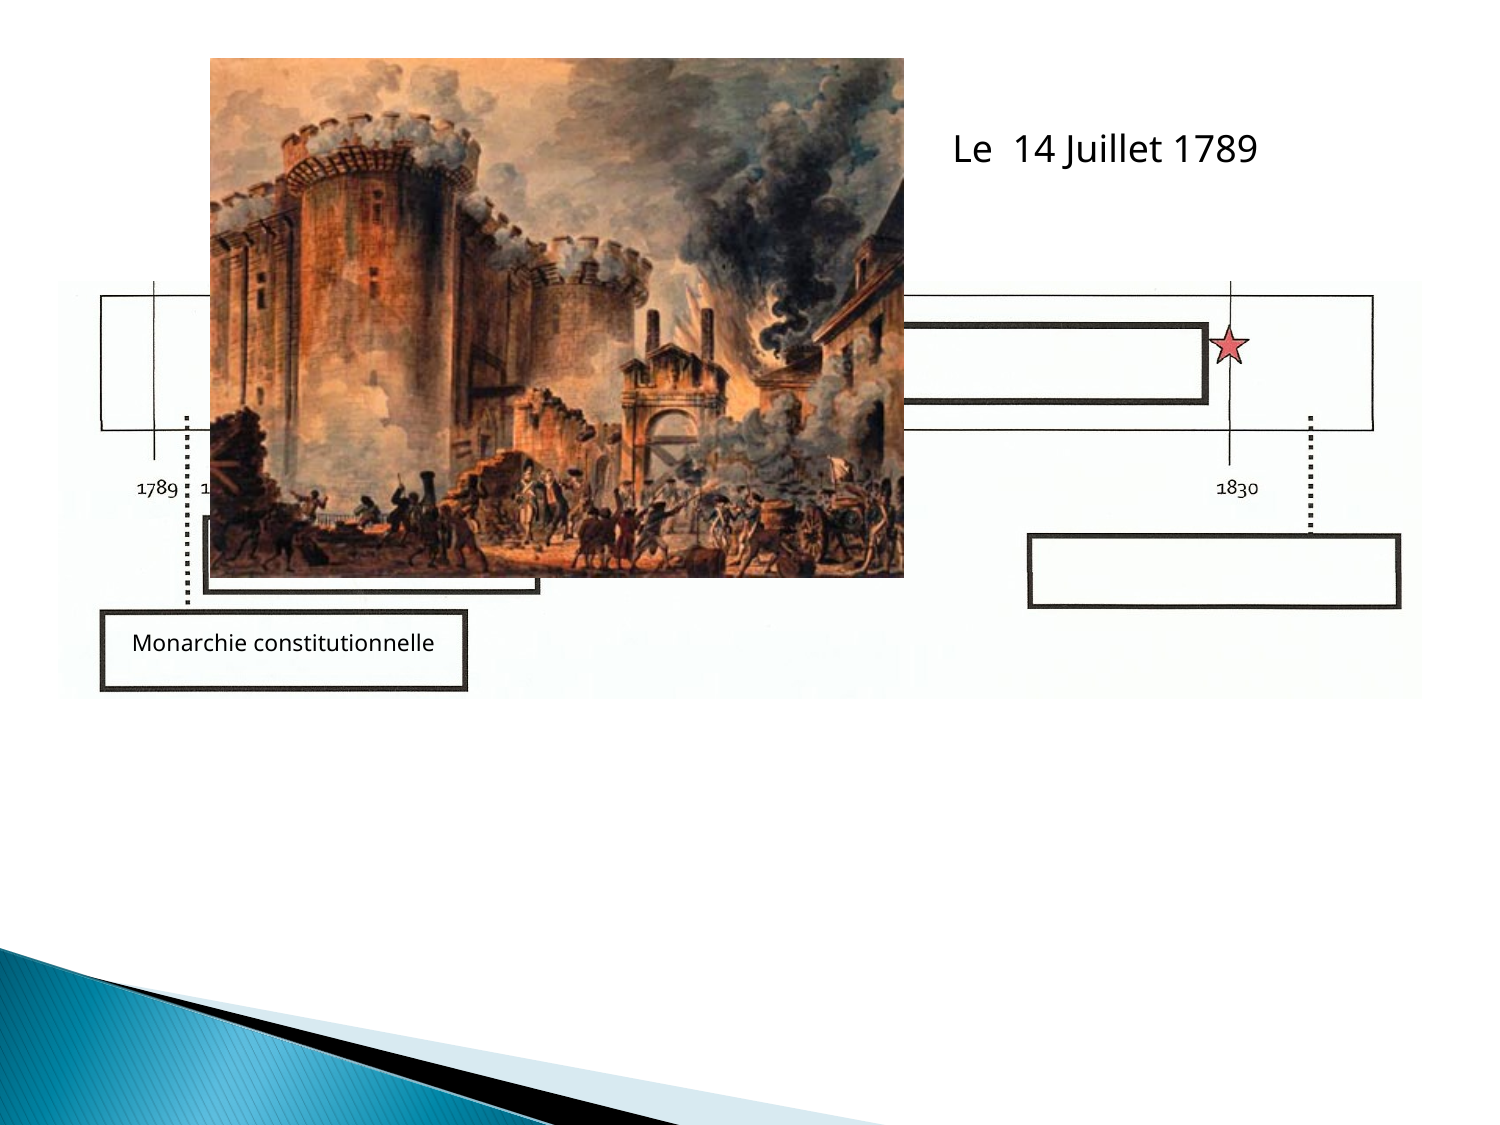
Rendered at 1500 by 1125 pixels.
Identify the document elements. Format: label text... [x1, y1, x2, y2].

text_box Monarchie constitutionnelle [117, 621, 451, 665]
picture [0, 946, 559, 1125]
picture [58, 58, 1422, 699]
text_box Le 14 Juillet 1789 [937, 117, 1274, 178]
